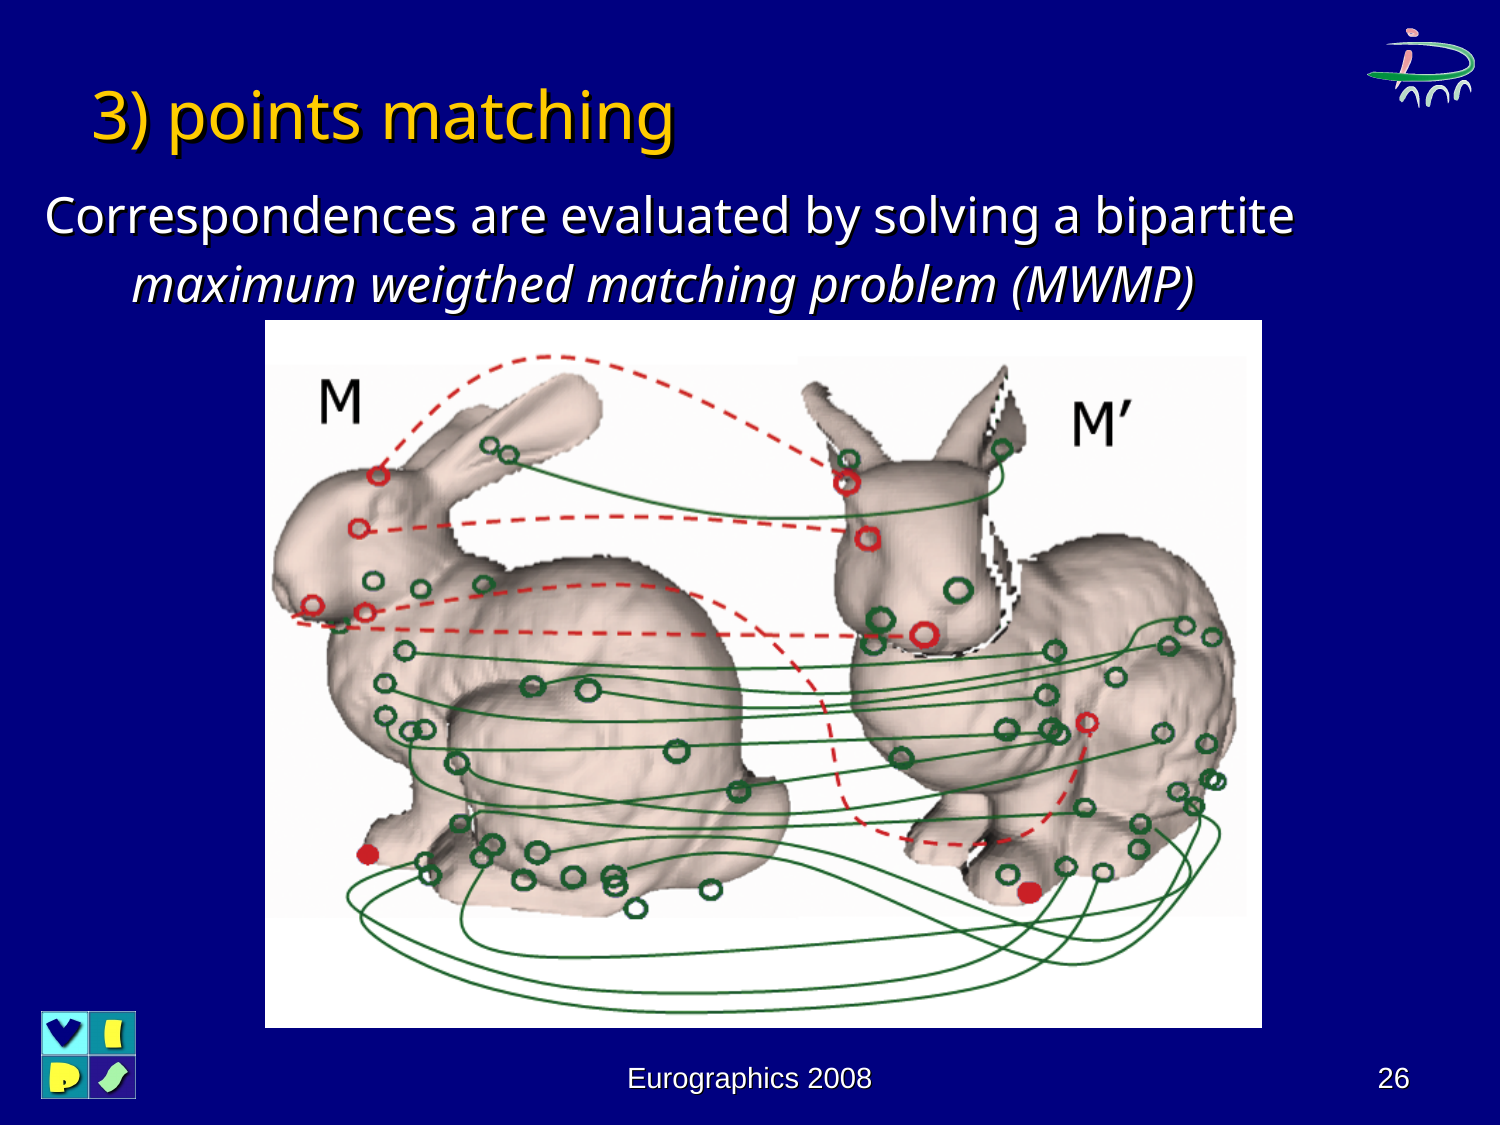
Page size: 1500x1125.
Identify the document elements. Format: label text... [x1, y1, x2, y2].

picture [1367, 28, 1475, 108]
chart [265, 320, 1262, 1028]
list Correspondences are evaluated by solving a bipartite maximum weigthed matching problem (MWMP) [29, 172, 1500, 634]
picture [41, 1011, 136, 1099]
title 3) points matching [76, 42, 1427, 172]
